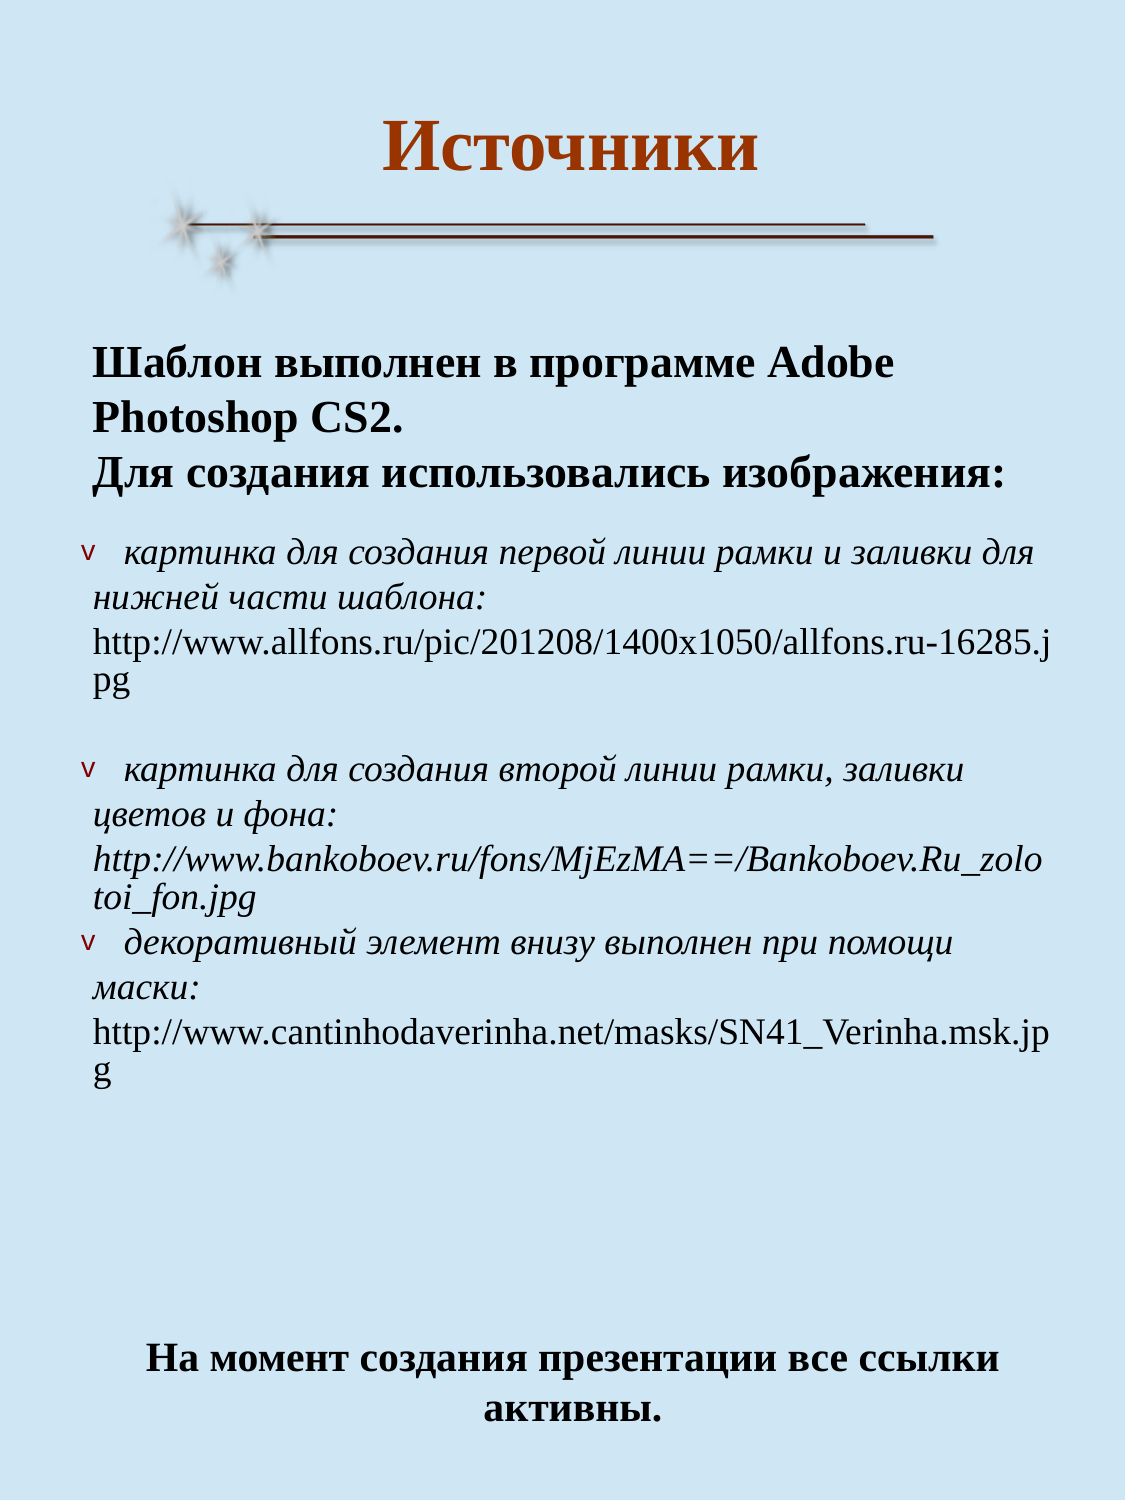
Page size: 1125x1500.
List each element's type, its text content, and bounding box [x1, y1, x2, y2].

picture [146, 167, 944, 309]
text_box Шаблон выполнен в программе Adobe Photoshop CS2. Для создания использовались изображения: картинка для создания первой линии рамки и заливки для нижней части шаблона: http://www.allfons.ru/pic/201208/1400x1050/allfons.ru-16285.jpg картинка для создания второй линии рамки, заливки цветов и фона: http://www.bankoboev.ru/fons/MjEzMA==/Bankoboev.Ru_zolotoi_fon.jpg декоративный элемент внизу выполнен при помощи маски: http://www.cantinhodaverinha.net/masks/SN41_Verinha.msk.jpg На момент создания презентации все ссылки активны. [66, 324, 1068, 1325]
title Источники [84, 88, 1059, 231]
